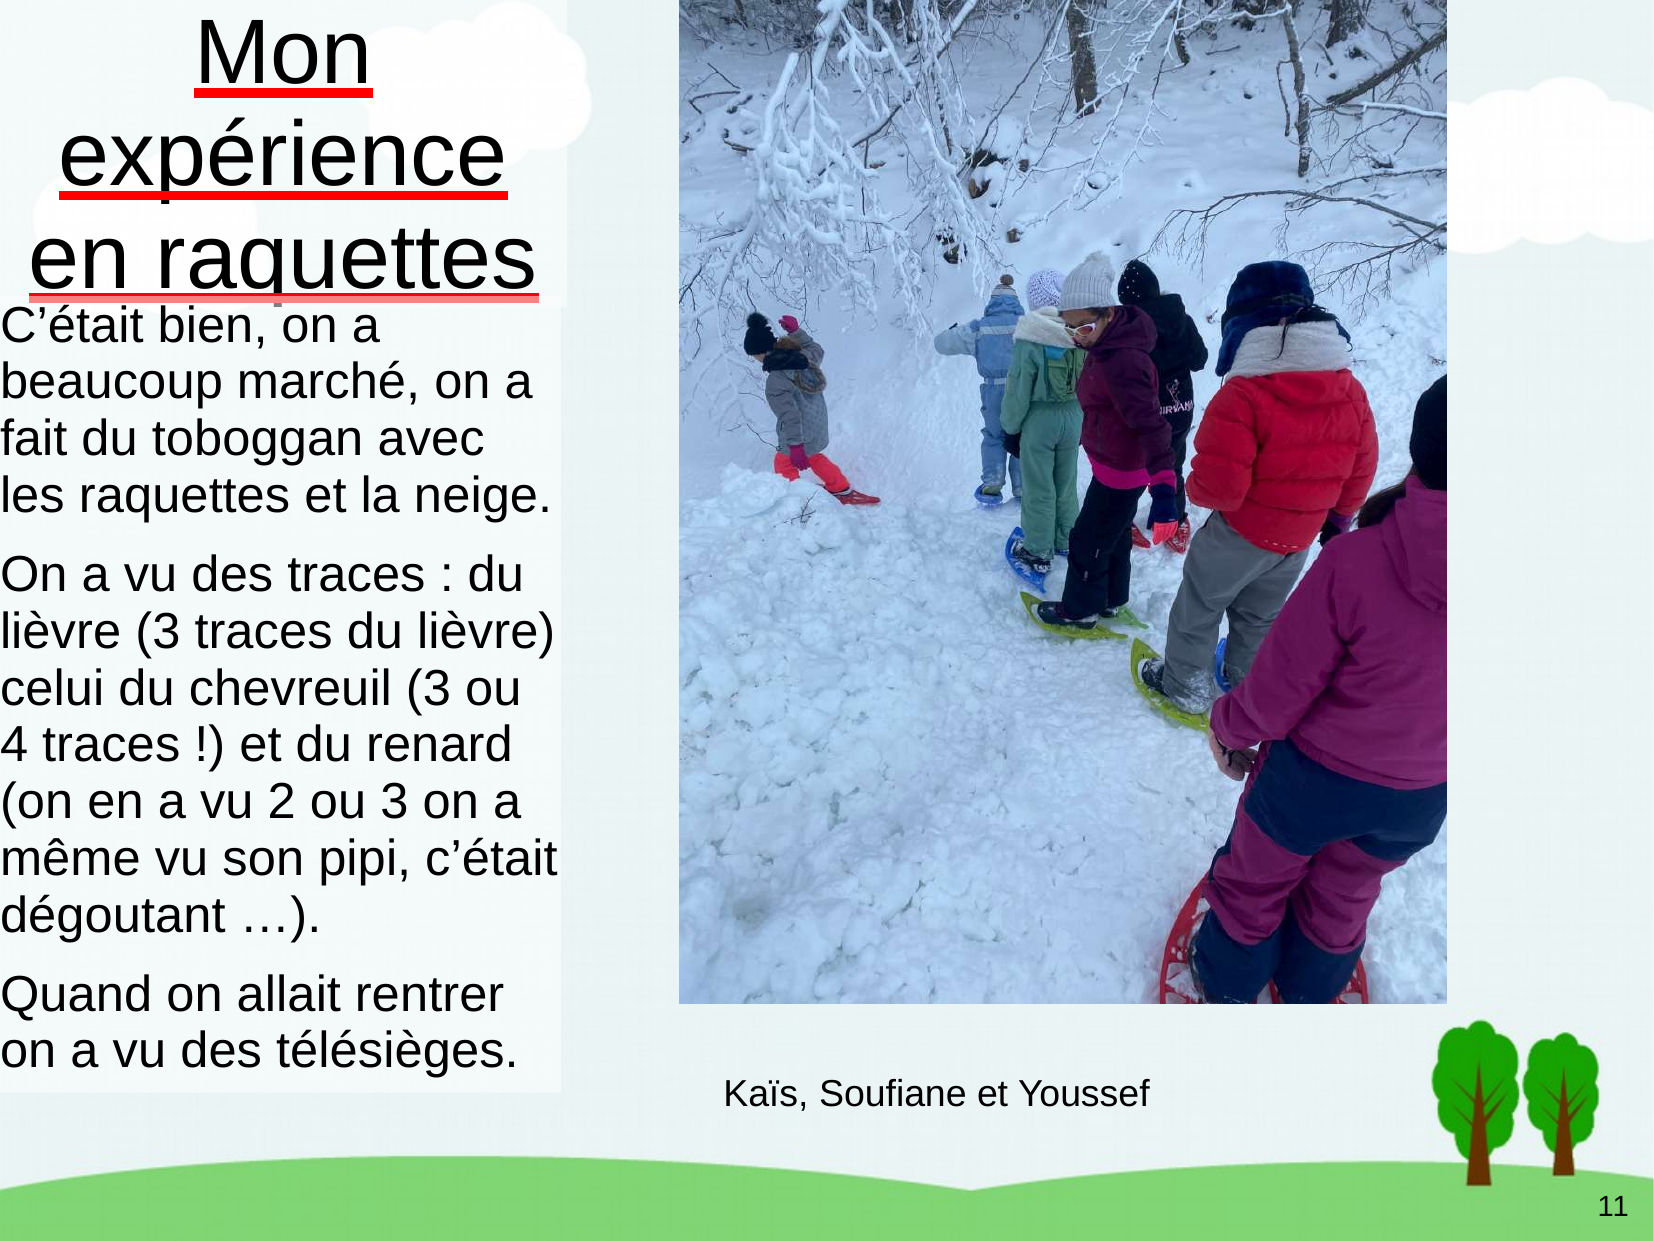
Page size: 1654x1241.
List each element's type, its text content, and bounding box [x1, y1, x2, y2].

title Mon expérience en raquettes [0, 0, 567, 308]
text_box Kaïs, Soufiane et Youssef [708, 1065, 1213, 1123]
list C’était bien, on a beaucoup marché, on a fait du toboggan avec les raquettes et la neige. On a vu des traces : du lièvre (3 traces du lièvre) celui du chevreuil (3 ou 4 traces !) et du renard (on en a vu 2 ou 3 on a même vu son pipi, c’était dégoutant …). Quand on allait rentrer on a vu des télésièges. [0, 296, 562, 1093]
picture [0, 0, 1654, 1241]
